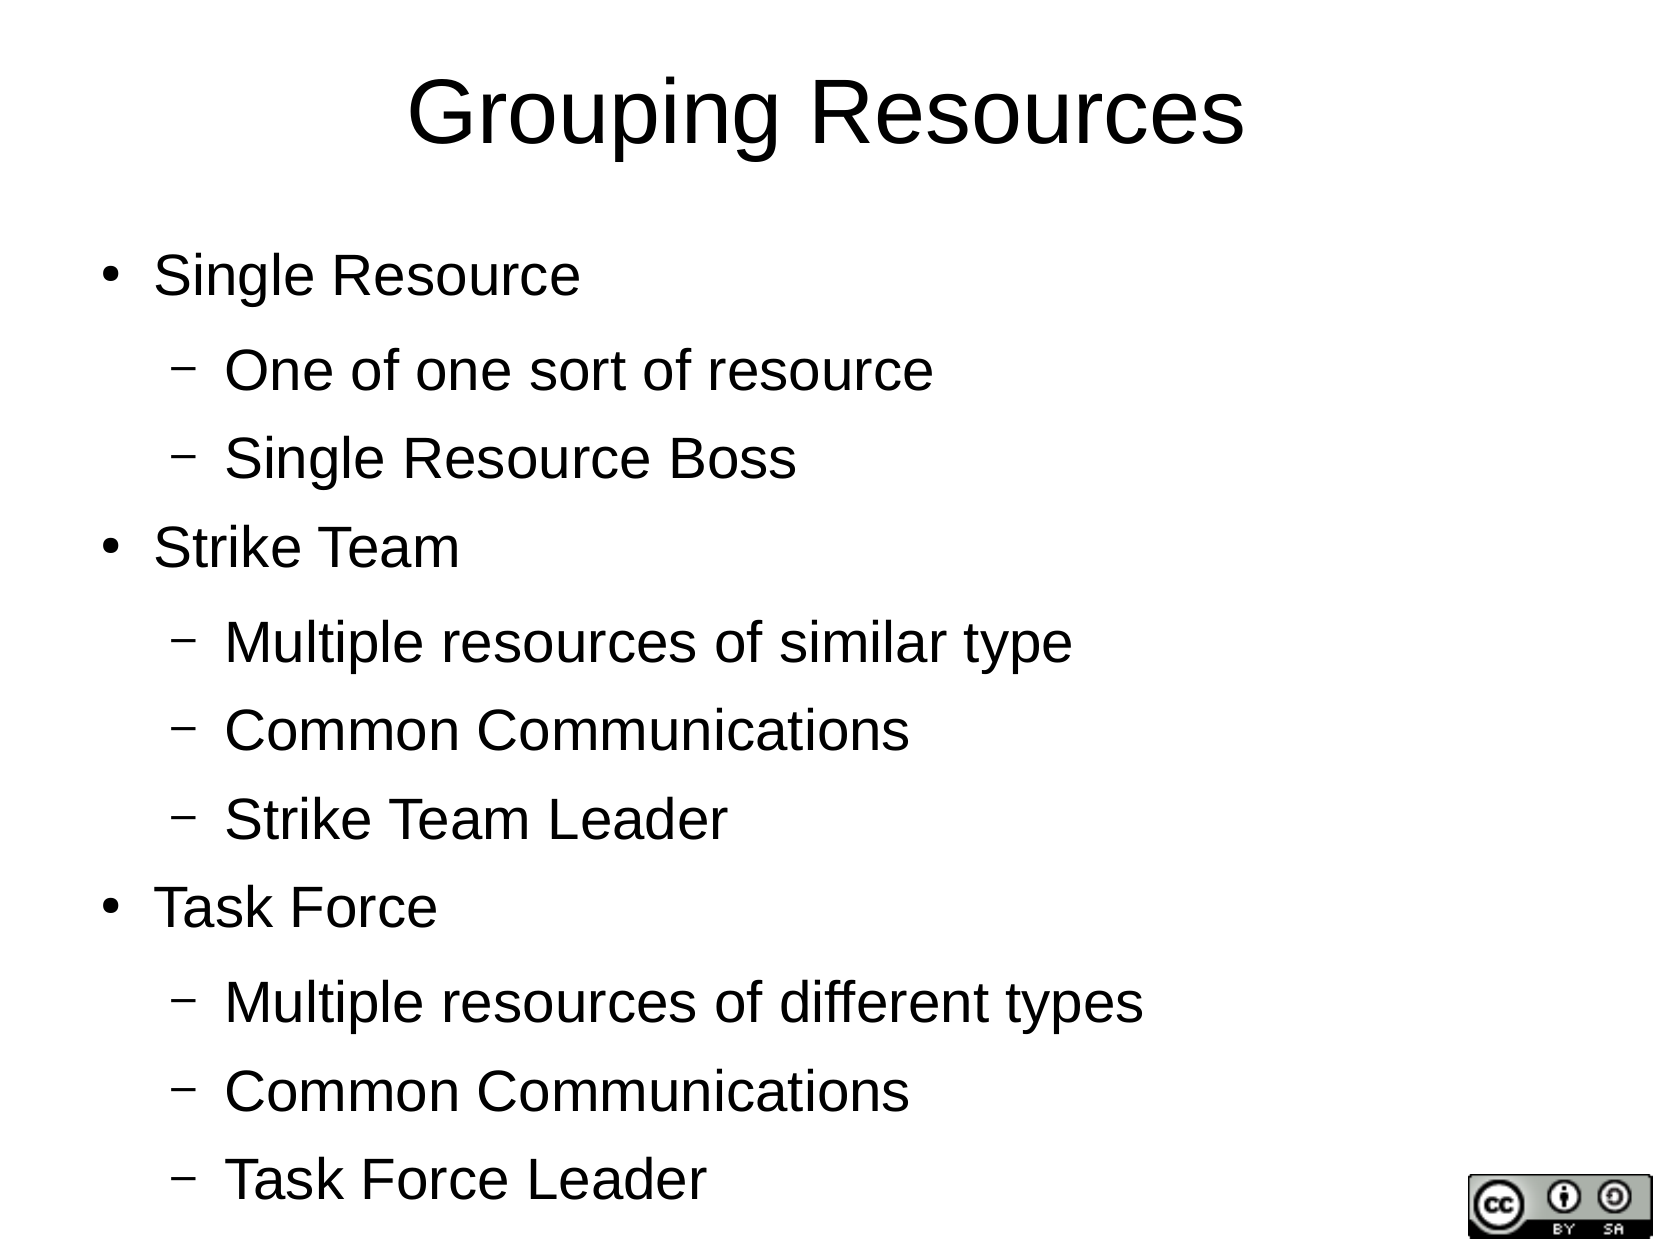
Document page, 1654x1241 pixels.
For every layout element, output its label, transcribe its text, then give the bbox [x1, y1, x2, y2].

list Single Resource One of one sort of resource Single Resource Boss Strike Team Multiple resources of similar type Common Communications Strike Team Leader Task Force Multiple resources of different types Common Communications Task Force Leader [82, 242, 1571, 1127]
title Grouping Resources [82, 8, 1571, 216]
picture [1468, 1174, 1653, 1239]
